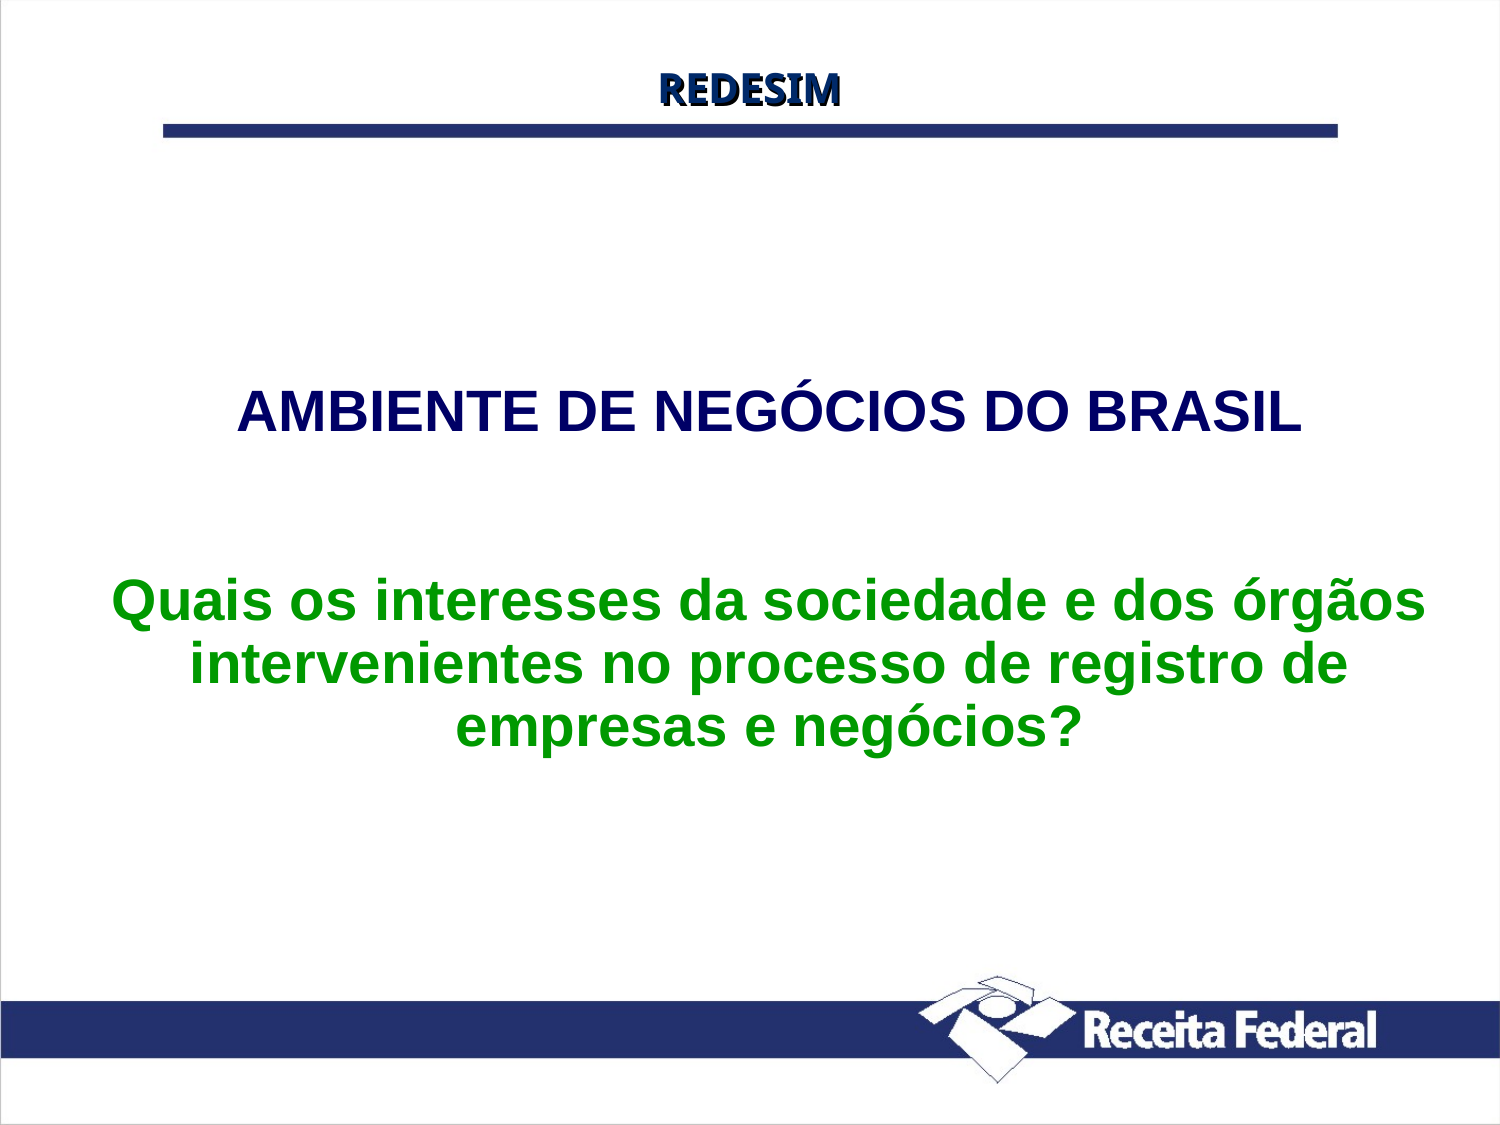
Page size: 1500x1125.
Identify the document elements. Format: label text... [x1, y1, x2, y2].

text_box REDESIM [171, 54, 1329, 121]
text_box AMBIENTE DE NEGÓCIOS DO BRASIL Quais os interesses da sociedade e dos órgãos intervenientes no processo de registro de empresas e negócios? [88, 373, 1452, 449]
picture [0, 0, 1500, 1125]
